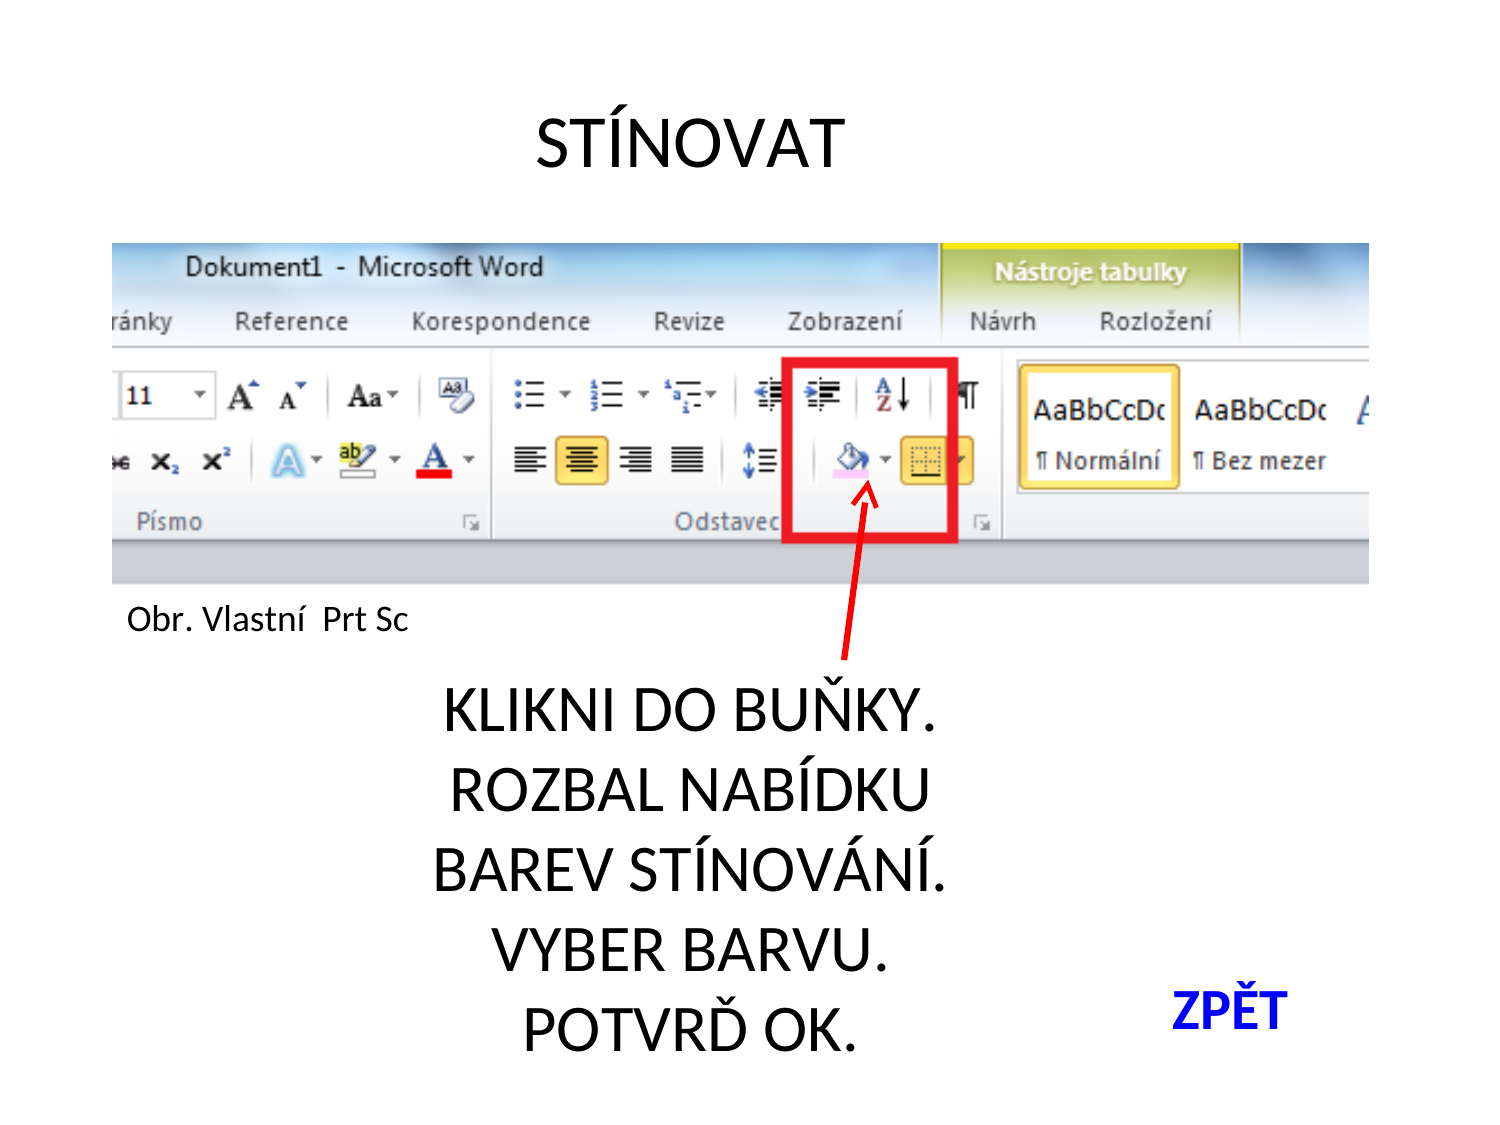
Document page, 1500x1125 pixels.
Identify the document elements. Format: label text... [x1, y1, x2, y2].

text_box KLIKNI DO BUŇKY. ROZBAL NABÍDKU BAREV STÍNOVÁNÍ. VYBER BARVU. POTVRĎ OK. [383, 656, 999, 1073]
picture [112, 243, 1369, 587]
text_box ZPĚT [1157, 964, 1400, 1050]
text_box STÍNOVAT [224, 84, 1158, 191]
text_box Obr. Vlastní Prt Sc [112, 586, 621, 647]
